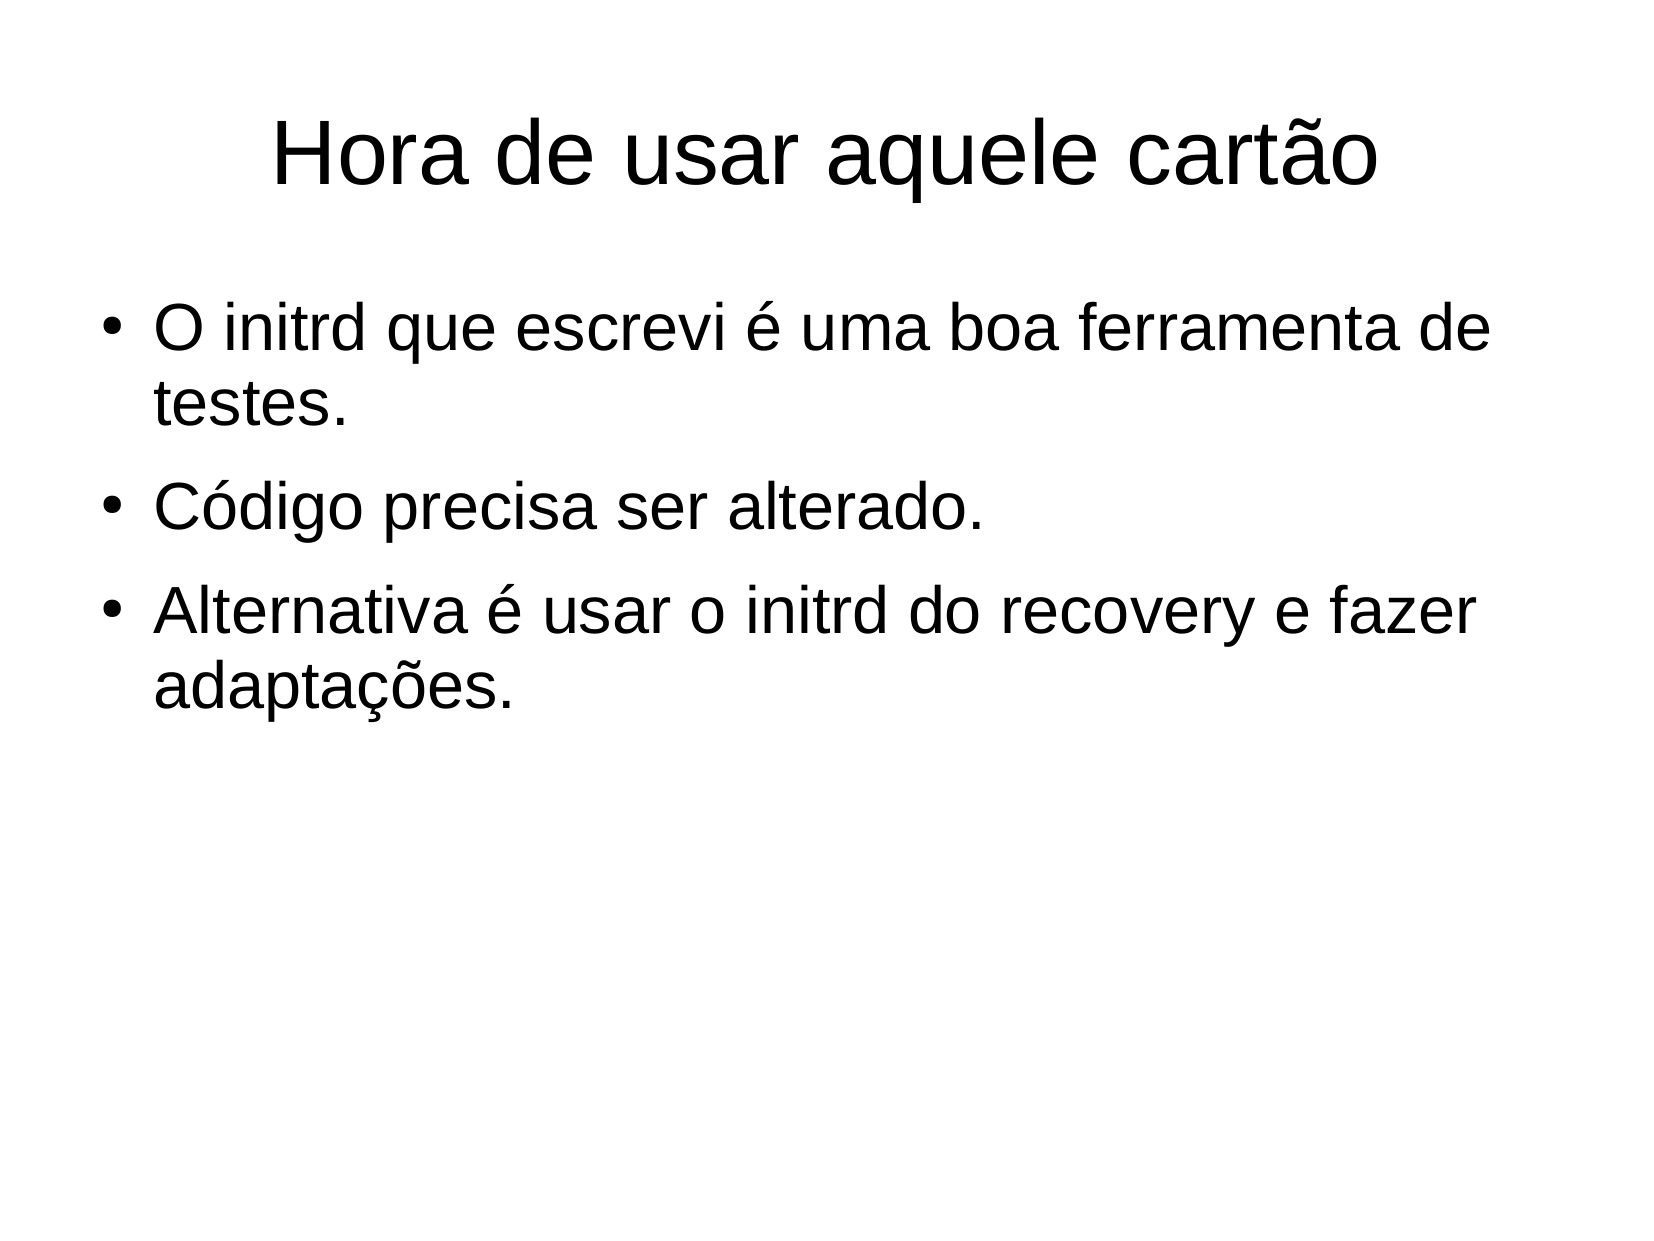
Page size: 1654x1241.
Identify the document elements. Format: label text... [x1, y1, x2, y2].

list O initrd que escrevi é uma boa ferramenta de testes. Código precisa ser alterado. Alternativa é usar o initrd do recovery e fazer adaptações. [82, 290, 1571, 1010]
title Hora de usar aquele cartão [82, 49, 1571, 257]
